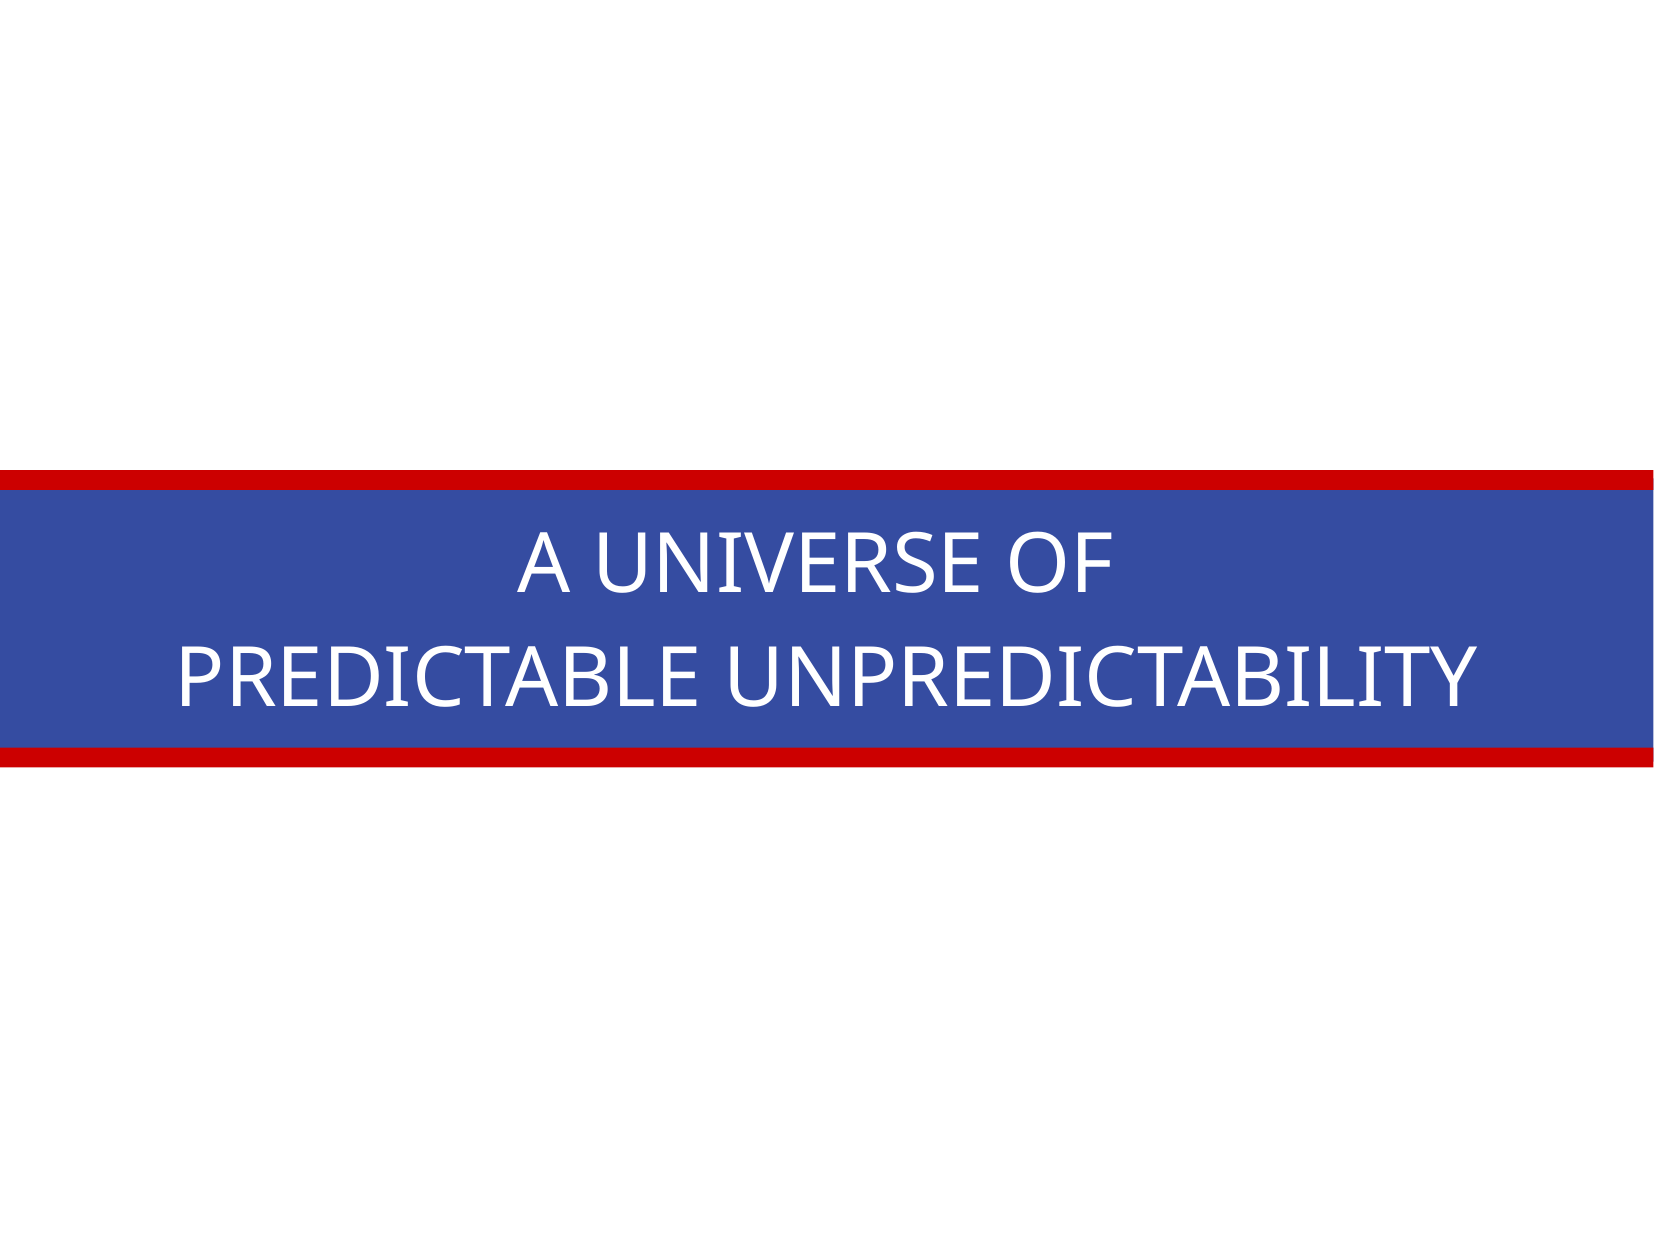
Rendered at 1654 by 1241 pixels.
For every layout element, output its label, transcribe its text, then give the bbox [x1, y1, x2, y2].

subtitle A UNIVERSE OF PREDICTABLE UNPREDICTABILITY [0, 487, 1654, 747]
